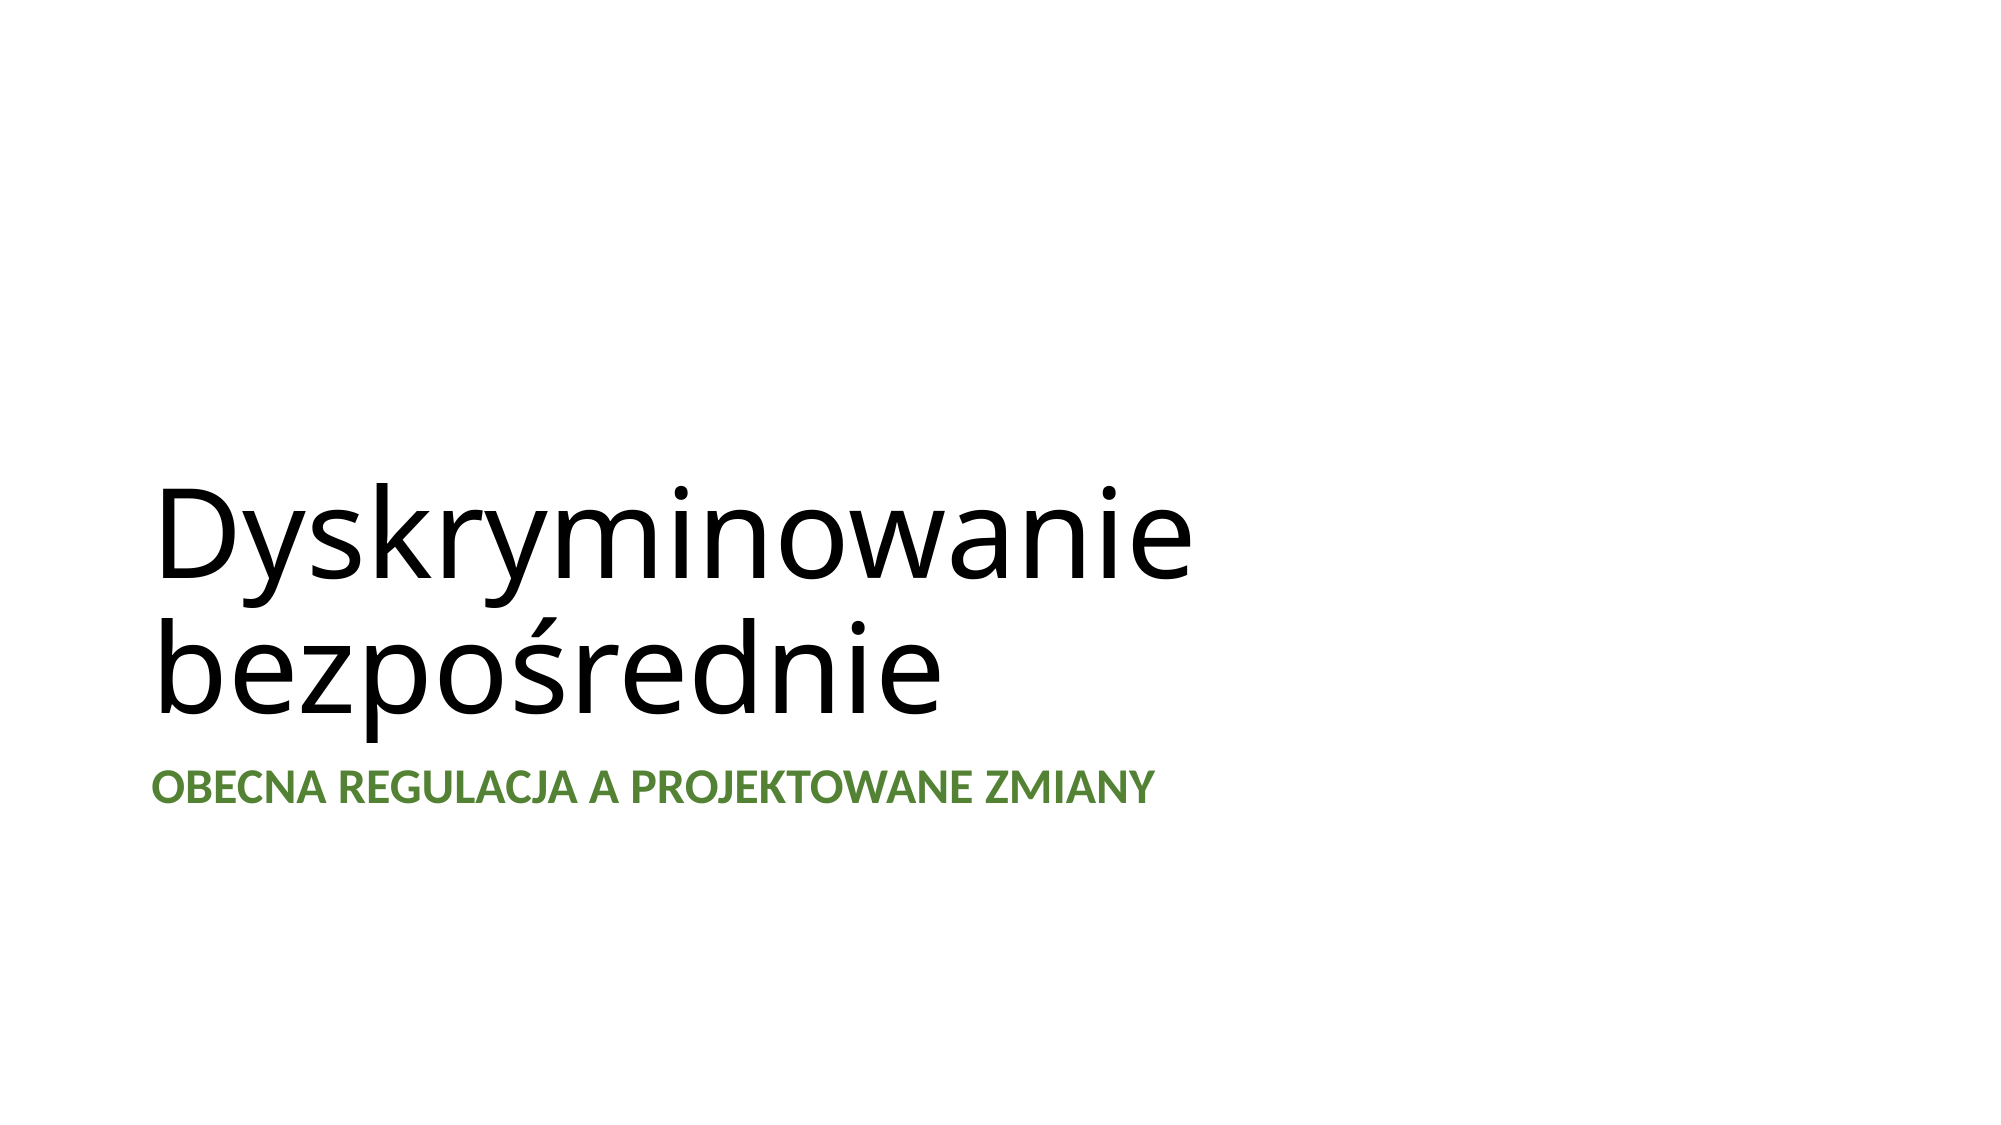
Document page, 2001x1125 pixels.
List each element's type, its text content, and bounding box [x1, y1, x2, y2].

list OBECNA REGULACJA A PROJEKTOWANE ZMIANY [136, 752, 1862, 999]
title Dyskryminowanie bezpośrednie [136, 280, 1862, 749]
